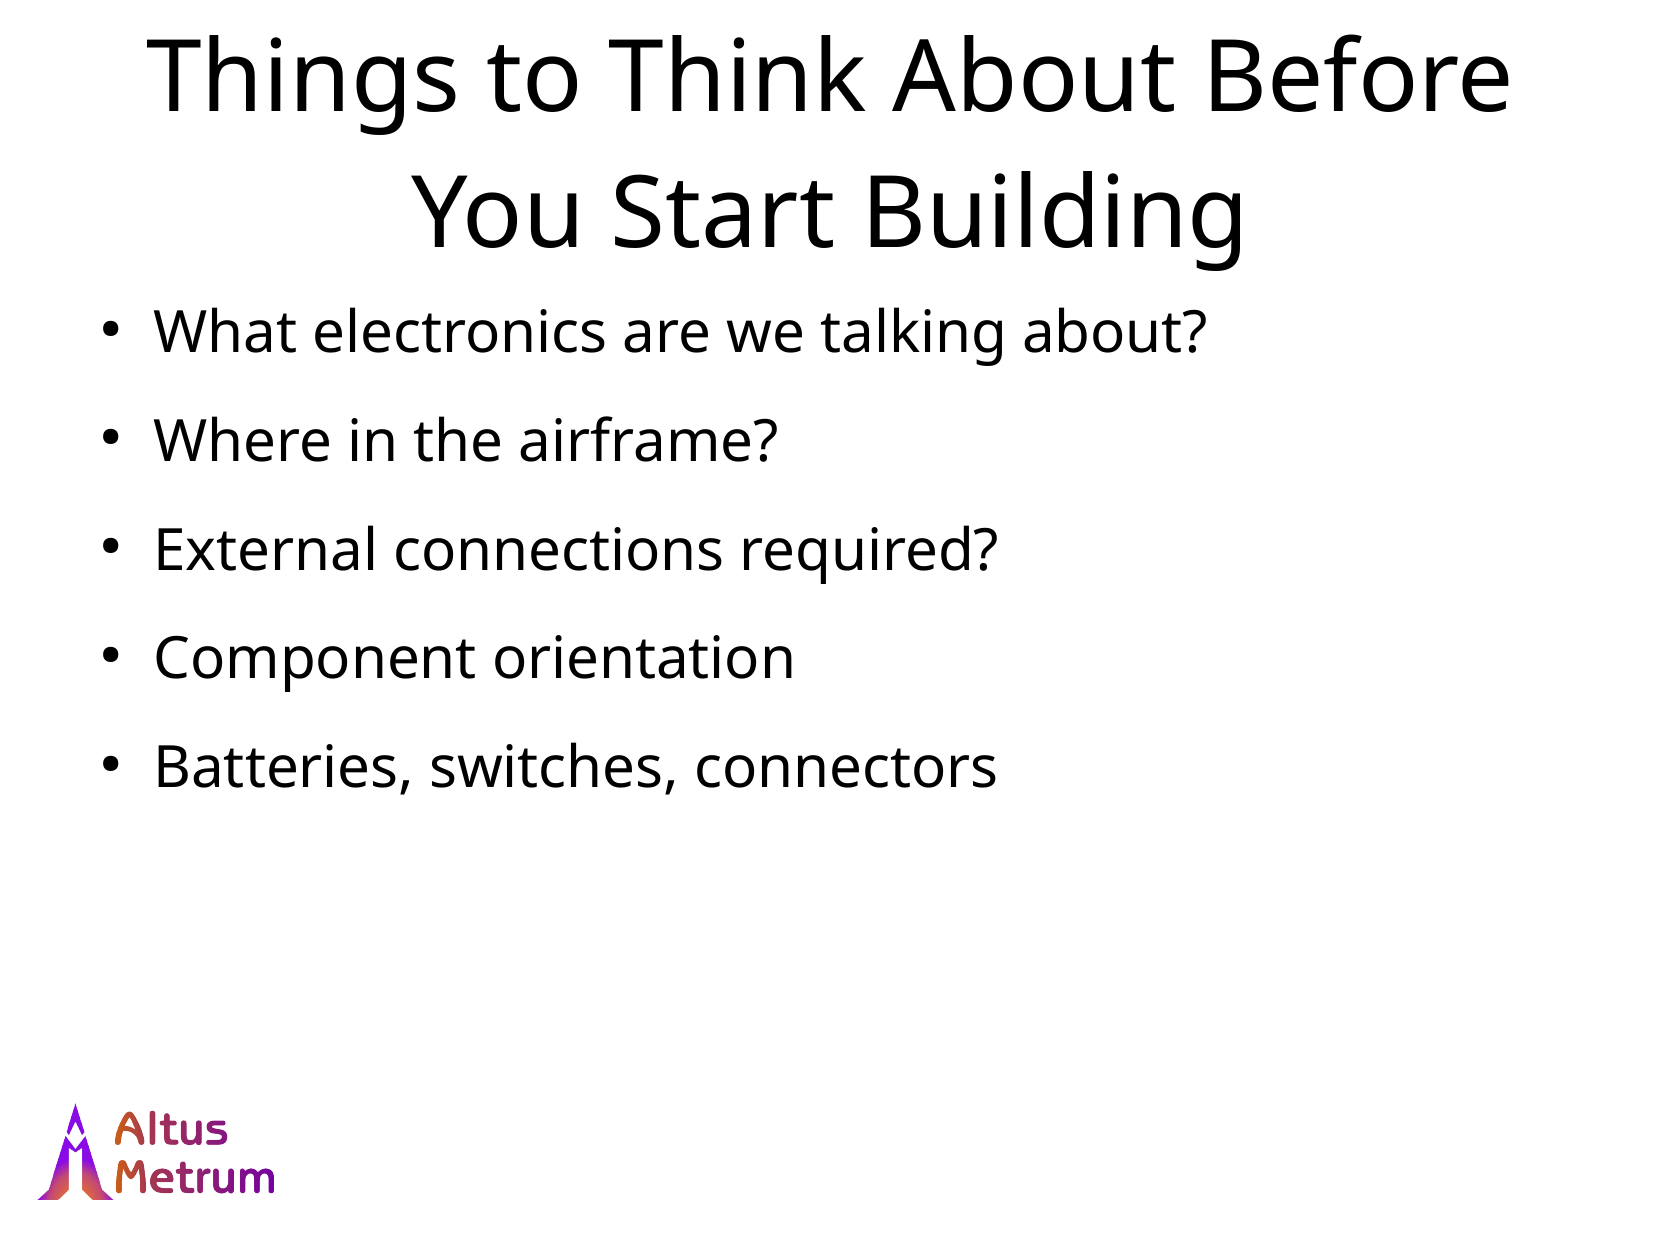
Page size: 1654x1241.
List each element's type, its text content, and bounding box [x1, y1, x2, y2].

picture [37, 1103, 274, 1200]
title Things to Think About Before You Start Building [86, 40, 1576, 241]
list What electronics are we talking about? Where in the airframe? External connections required? Component orientation Batteries, switches, connectors [82, 290, 1571, 1094]
